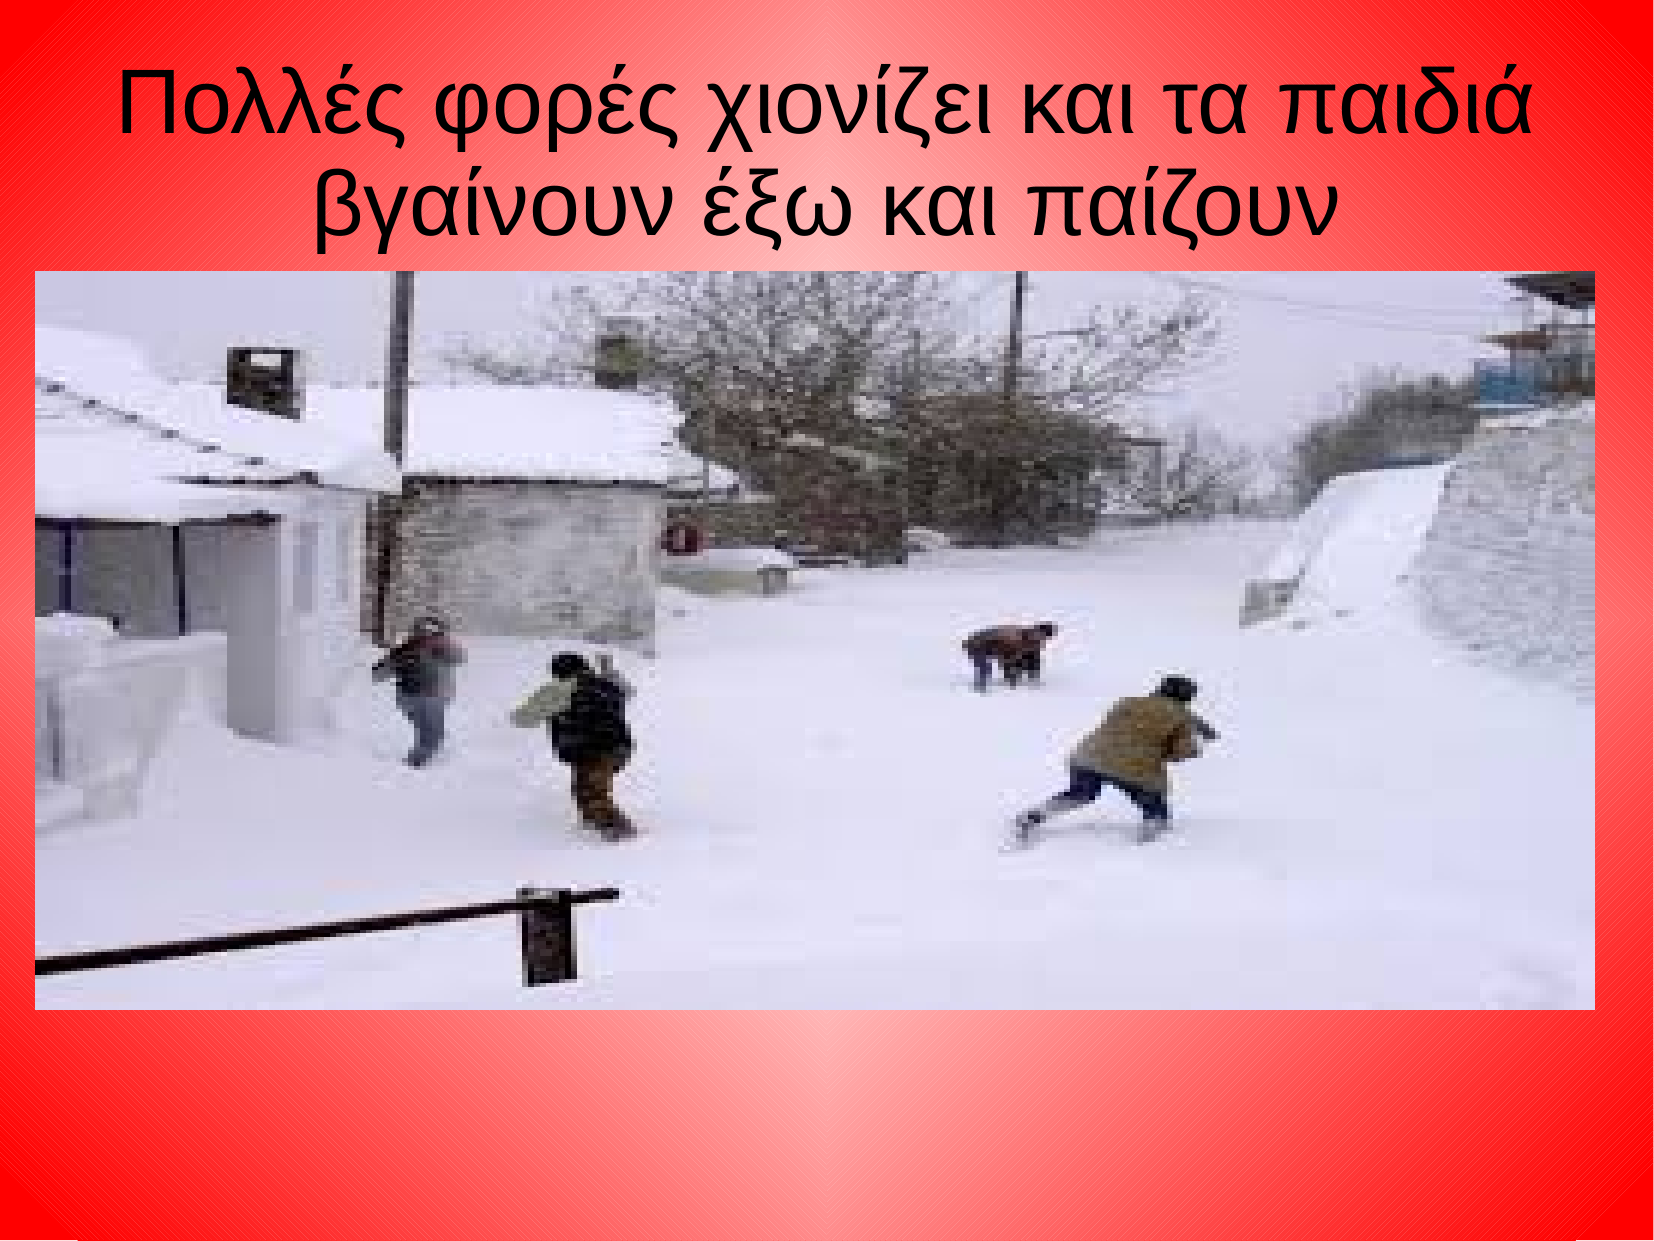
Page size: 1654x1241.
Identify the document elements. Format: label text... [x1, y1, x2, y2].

picture [35, 271, 1595, 1010]
title Πολλές φορές χιονίζει και τα παιδιά βγαίνουν έξω και παίζουν [82, 49, 1571, 257]
